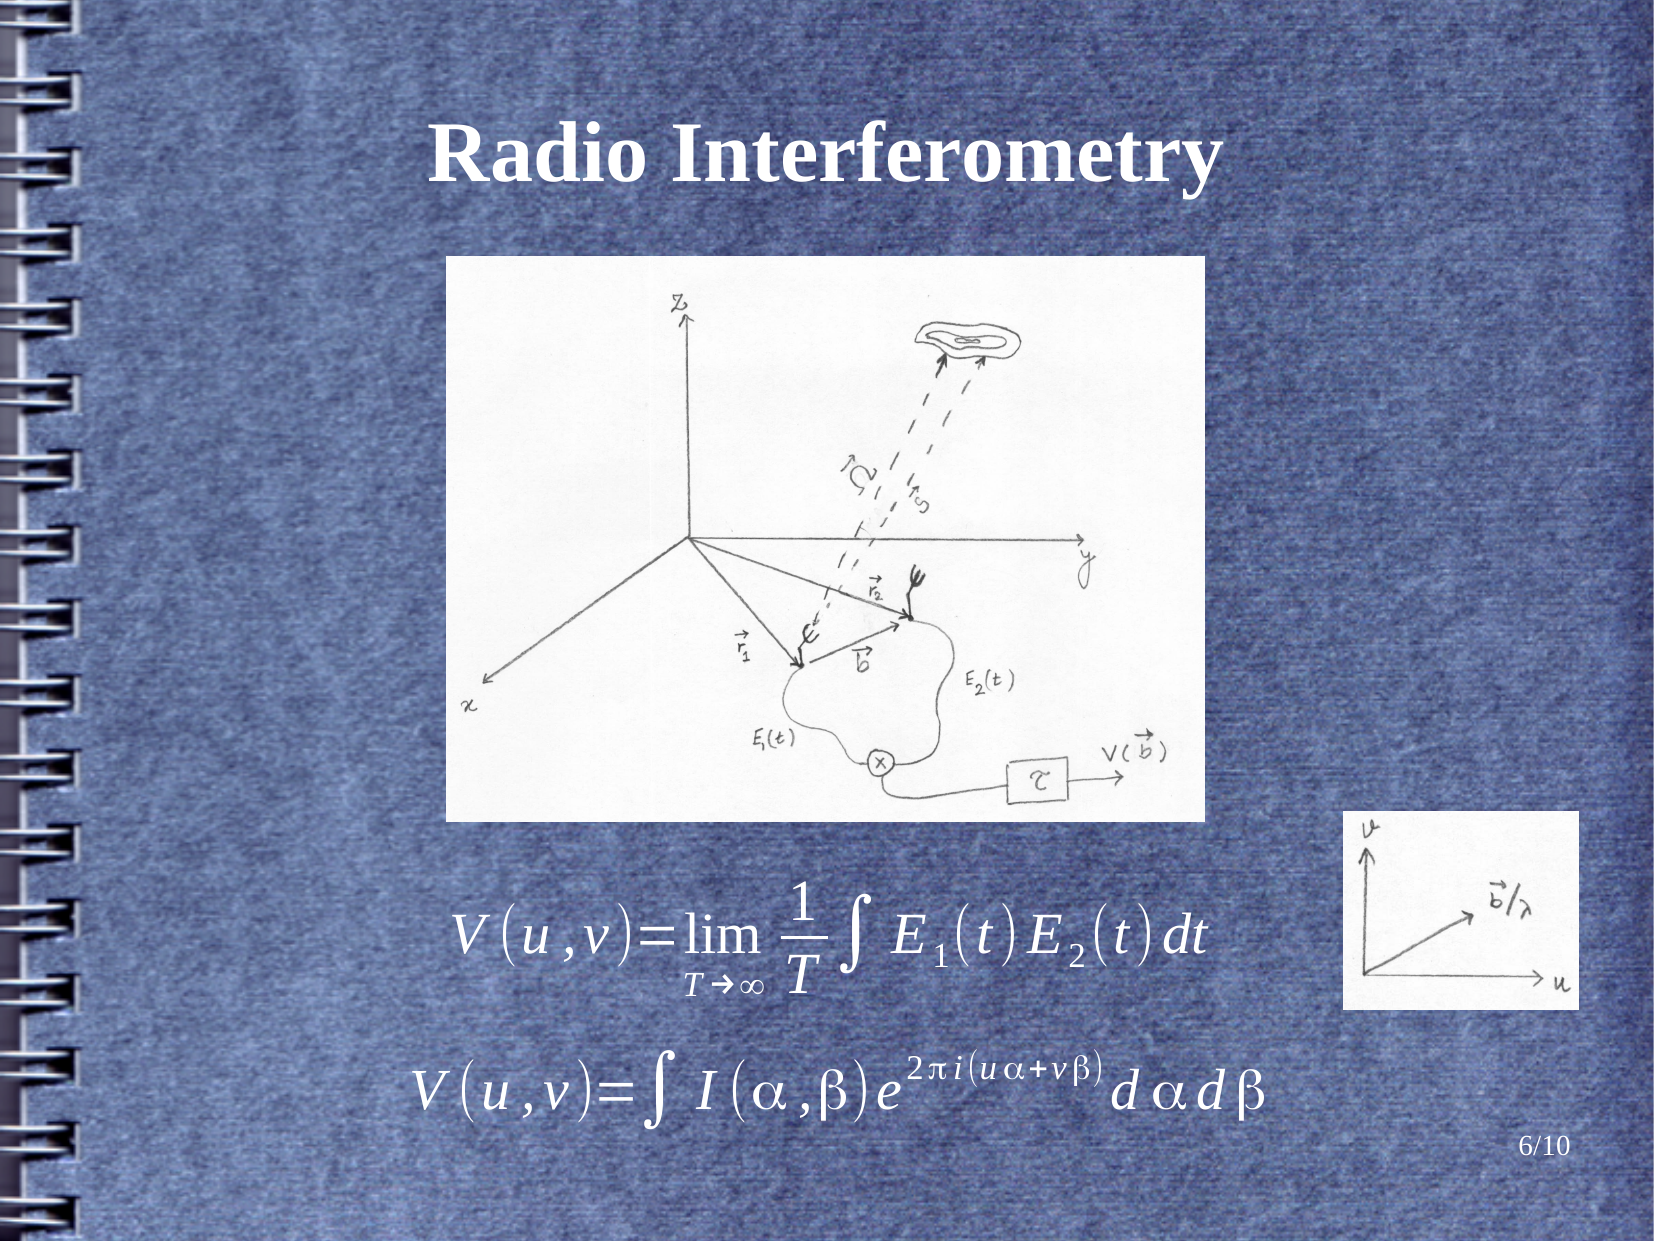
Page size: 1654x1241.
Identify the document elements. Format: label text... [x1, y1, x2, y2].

chart [403, 1045, 1274, 1133]
title Radio Interferometry [82, 49, 1571, 257]
picture [0, 0, 1654, 1241]
chart [443, 862, 1218, 1006]
